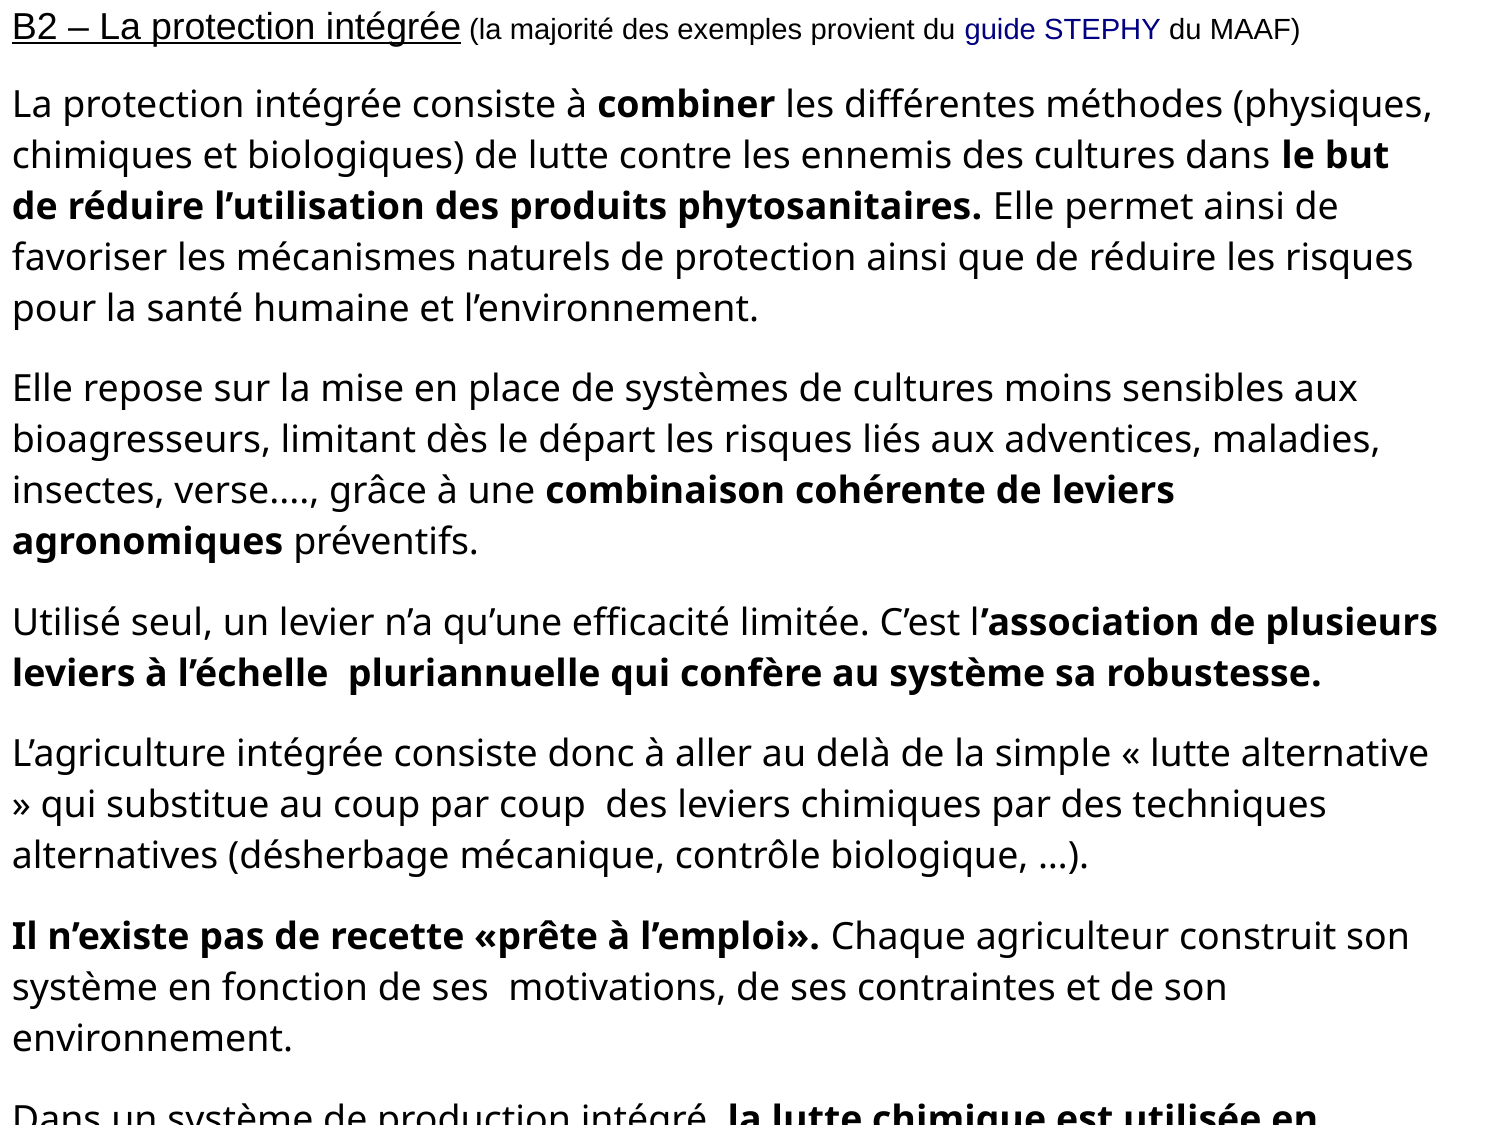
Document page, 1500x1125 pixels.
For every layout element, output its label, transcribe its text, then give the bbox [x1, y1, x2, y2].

list B2 – La protection intégrée (la majorité des exemples provient du guide STEPHY du MAAF) La protection intégrée consiste à combiner les différentes méthodes (physiques, chimiques et biologiques) de lutte contre les ennemis des cultures dans le but de réduire l’utilisation des produits phytosanitaires. Elle permet ainsi de favoriser les mécanismes naturels de protection ainsi que de réduire les risques pour la santé humaine et l’environnement. Elle repose sur la mise en place de systèmes de cultures moins sensibles aux bioagresseurs, limitant dès le départ les risques liés aux adventices, maladies, insectes, verse...., grâce à une combinaison cohérente de leviers agronomiques préventifs. Utilisé seul, un levier n’a qu’une efficacité limitée. C’est l’association de plusieurs leviers à l’échelle pluriannuelle qui confère au système sa robustesse. L’agriculture intégrée consiste donc à aller au delà de la simple « lutte alternative » qui substitue au coup par coup des leviers chimiques par des techniques alternatives (désherbage mécanique, contrôle biologique, …). Il n’existe pas de recette «prête à l’emploi». Chaque agriculteur construit son système en fonction de ses motivations, de ses contraintes et de son environnement. Dans un système de production intégré, la lutte chimique est utilisée en dernier recours lorsque les leviers agronomiques et la lutte alternative ne suffisent pas à limiter les pertes économiques liées à un bioagresseur. [11, 5, 1441, 1099]
